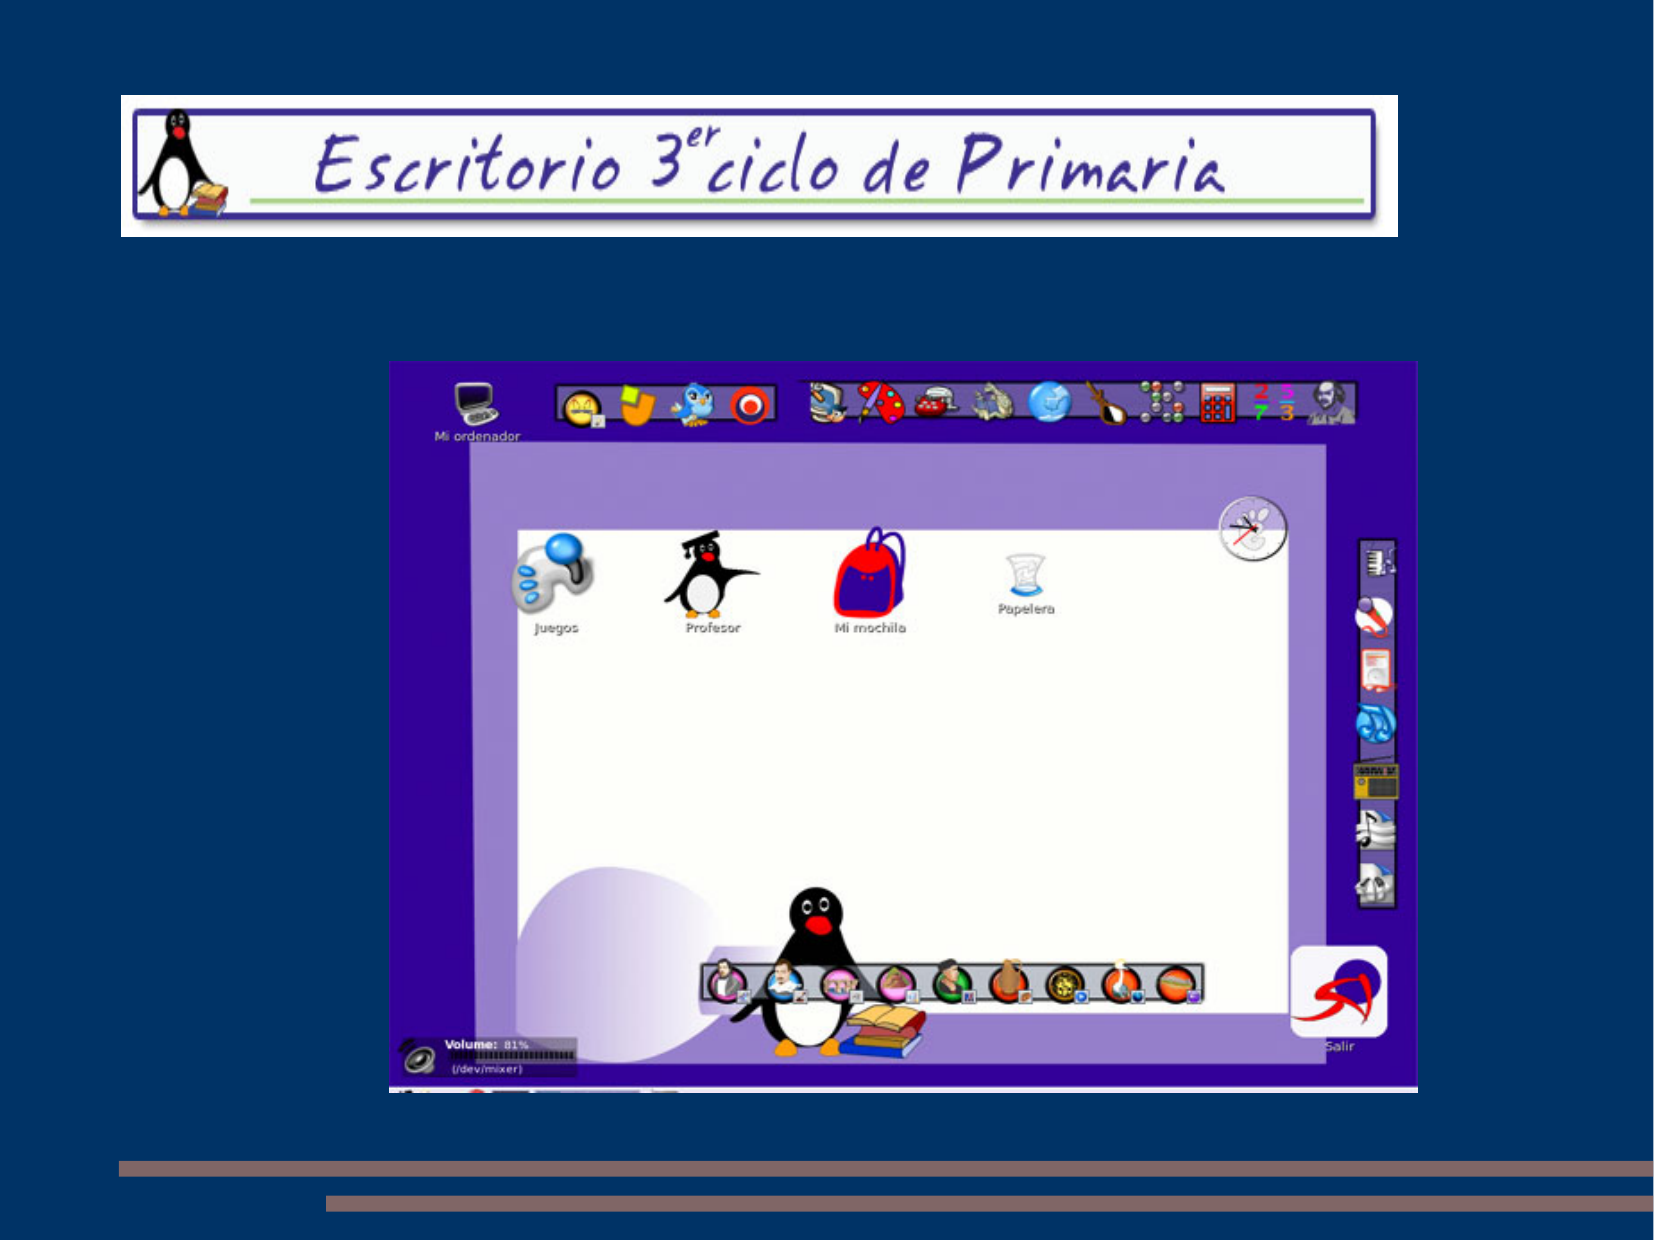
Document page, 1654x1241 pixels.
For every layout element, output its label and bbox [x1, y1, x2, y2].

picture [121, 95, 1398, 237]
picture [389, 361, 1418, 1093]
